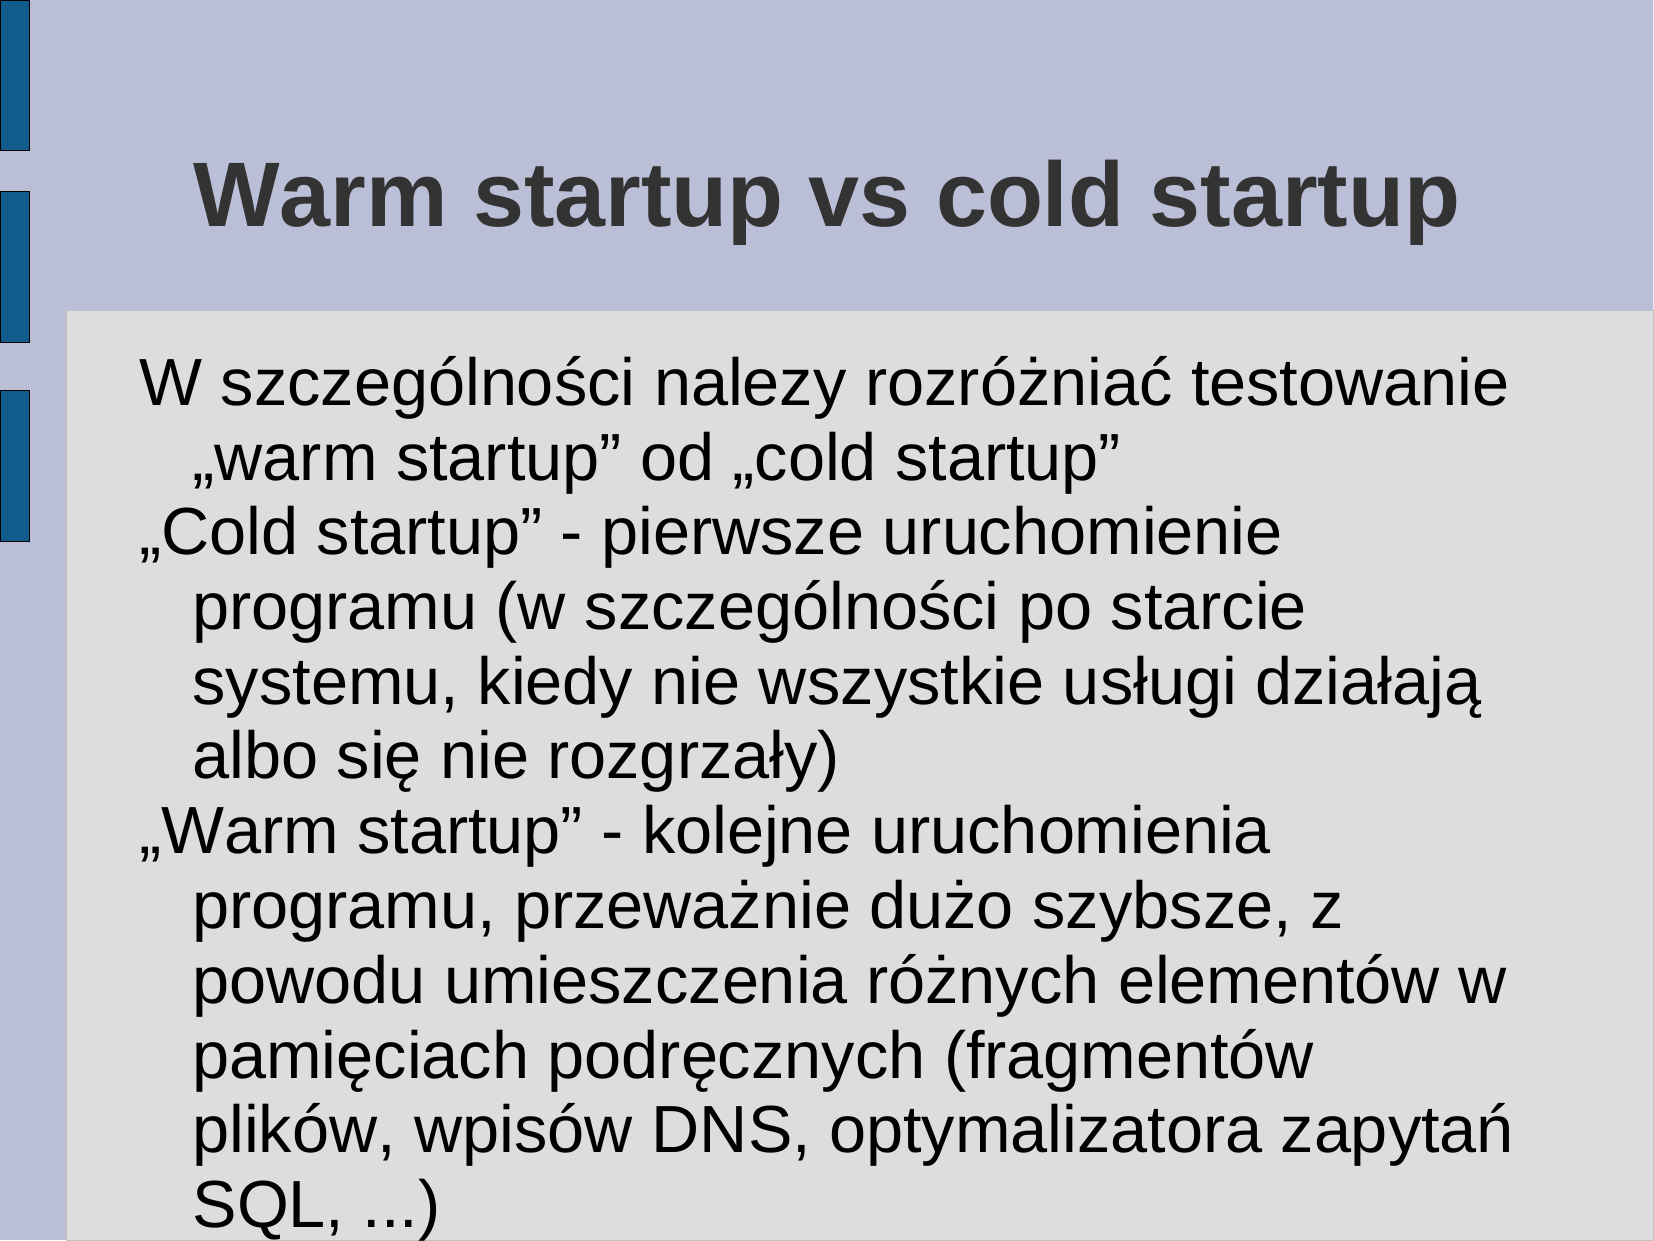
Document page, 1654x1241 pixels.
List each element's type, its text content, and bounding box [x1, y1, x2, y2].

list W szczególności nalezy rozróżniać testowanie „warm startup” od „cold startup” „Cold startup” - pierwsze uruchomienie programu (w szczególności po starcie systemu, kiedy nie wszystkie usługi działają albo się nie rozgrzały) „Warm startup” - kolejne uruchomienia programu, przeważnie dużo szybsze, z powodu umieszczenia różnych elementów w pamięciach podręcznych (fragmentów plików, wpisów DNS, optymalizatora zapytań SQL, ...) [121, 344, 1534, 1178]
title Warm startup vs cold startup [121, 91, 1534, 299]
